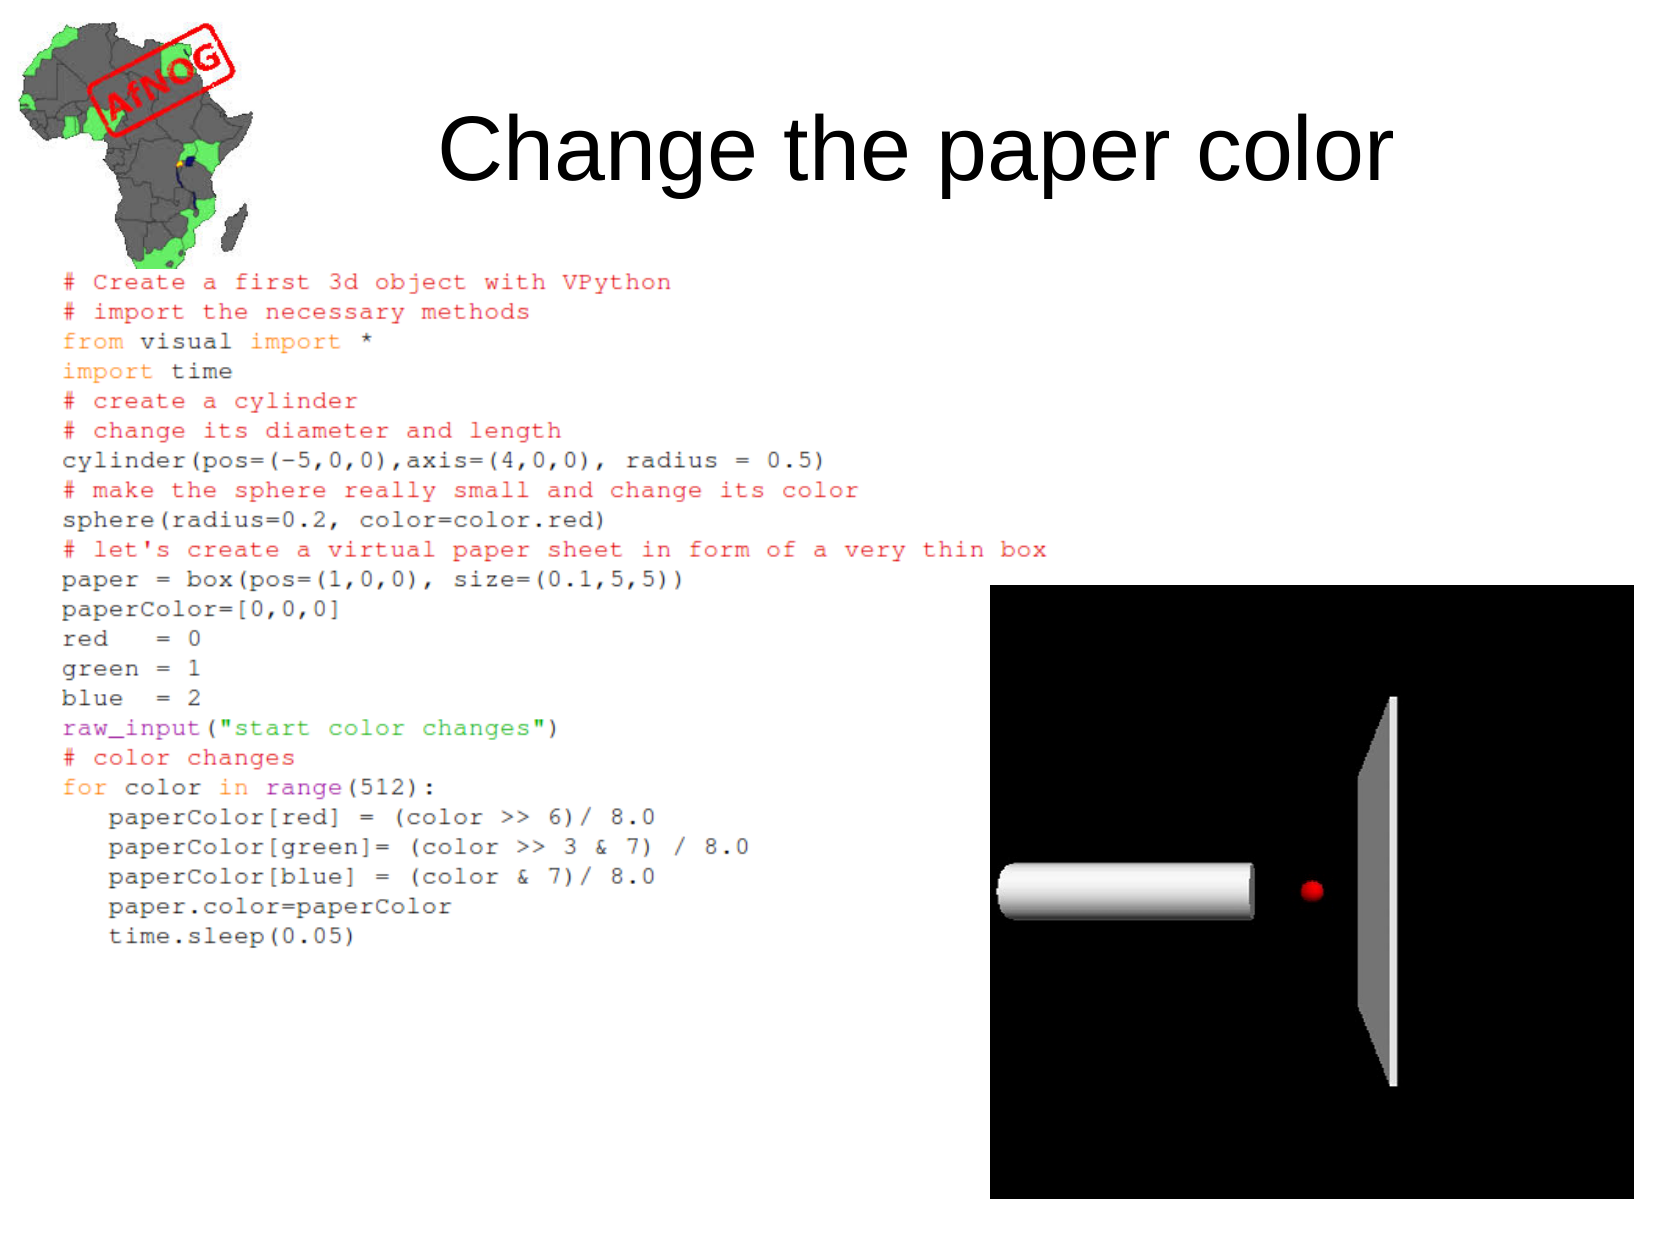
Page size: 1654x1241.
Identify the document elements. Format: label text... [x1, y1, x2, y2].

picture [9, 0, 1081, 959]
title Change the paper color [258, 45, 1576, 253]
text_box [990, 585, 1635, 1200]
